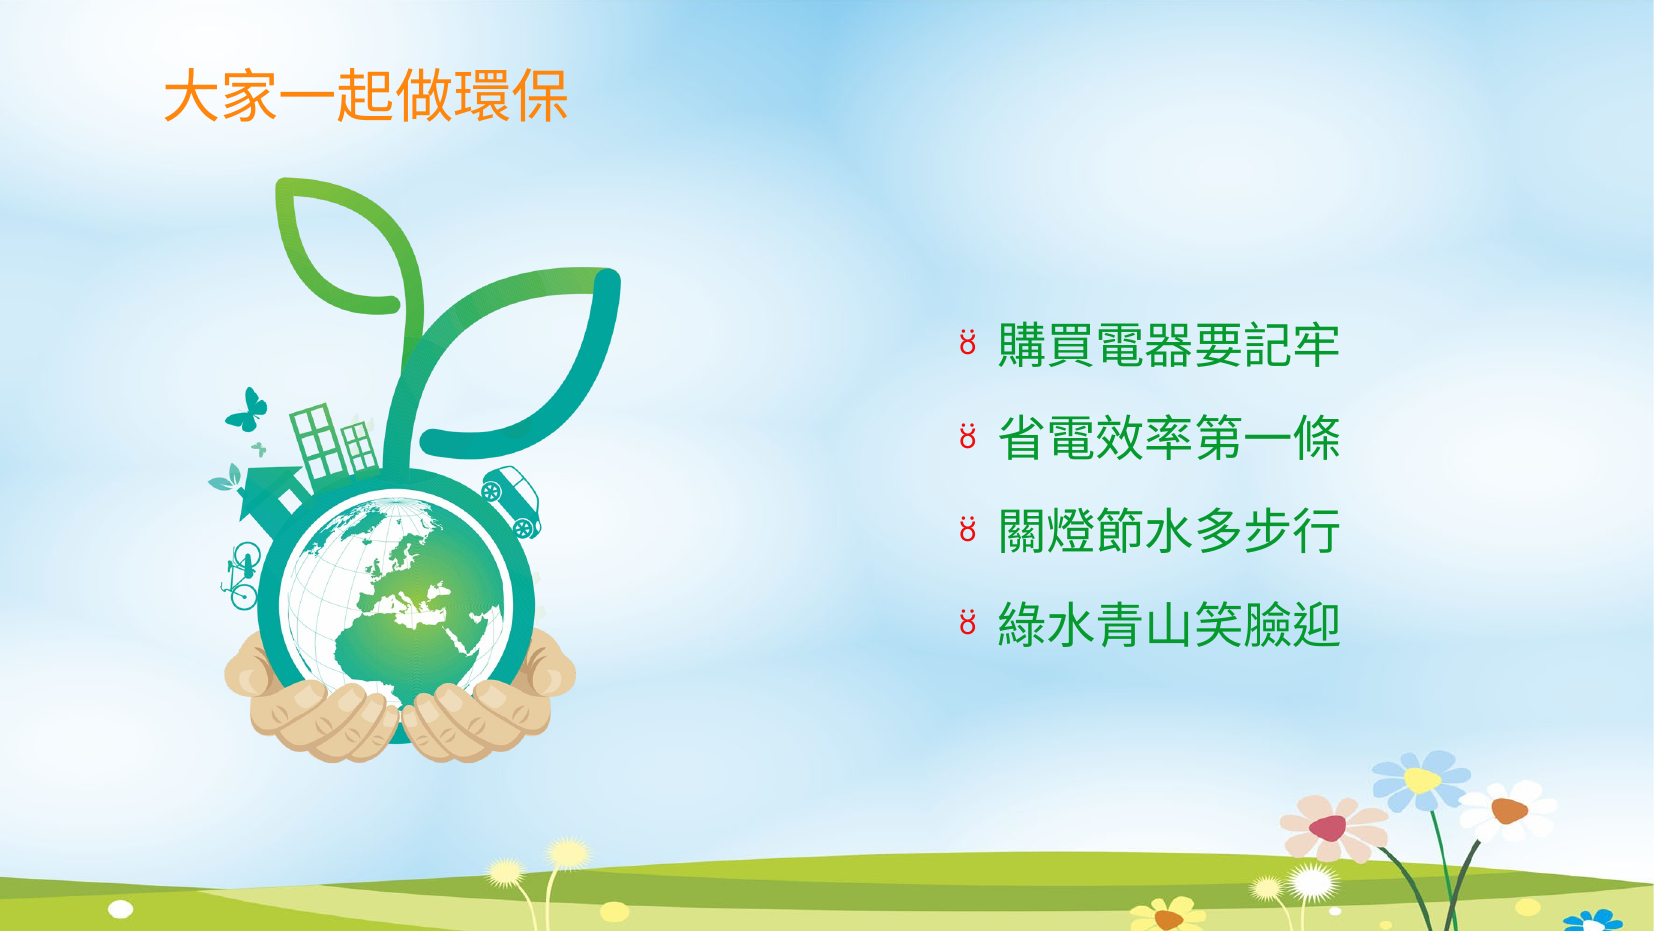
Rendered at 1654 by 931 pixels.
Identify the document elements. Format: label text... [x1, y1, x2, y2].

title 大家一起做環保 [82, 37, 650, 148]
list 購買電器要記牢 省電效率第一條 關燈節水多步行 綠水青山笑臉迎 [944, 305, 1536, 661]
picture [0, 0, 1654, 931]
